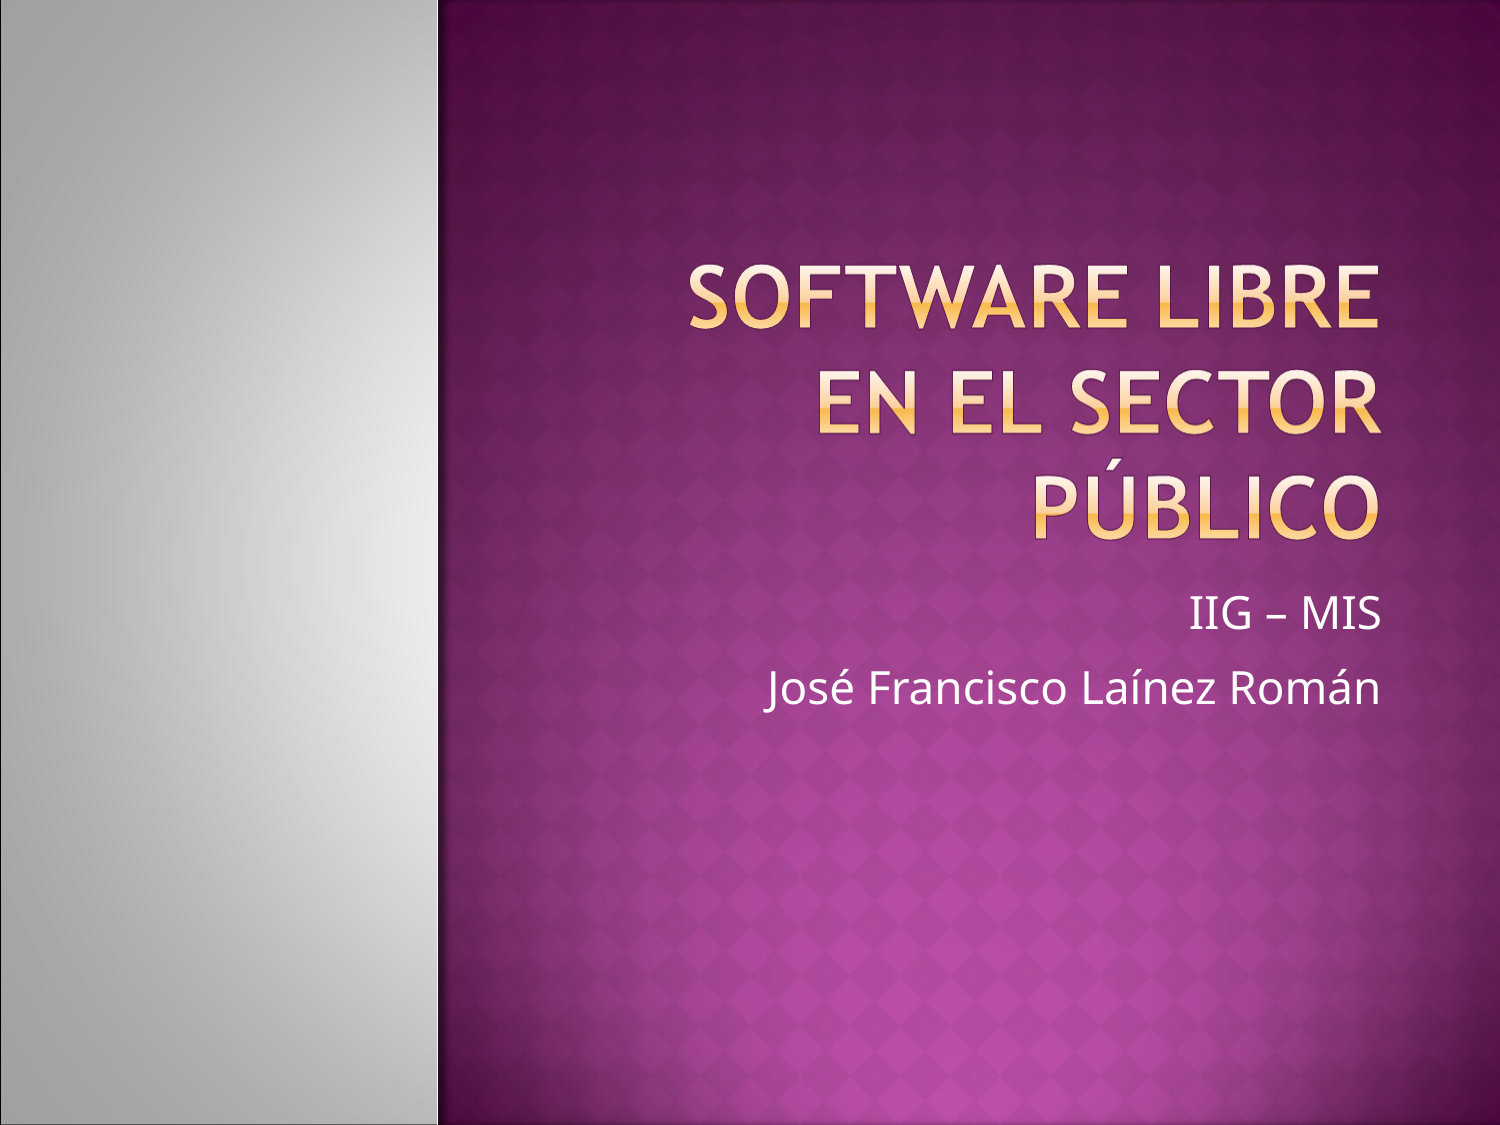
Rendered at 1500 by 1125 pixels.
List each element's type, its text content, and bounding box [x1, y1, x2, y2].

text_box IIG – MIS José Francisco Laínez Román [550, 580, 1390, 762]
picture [0, 0, 437, 1125]
picture [438, 0, 1500, 1125]
text_box [551, 86, 1462, 560]
